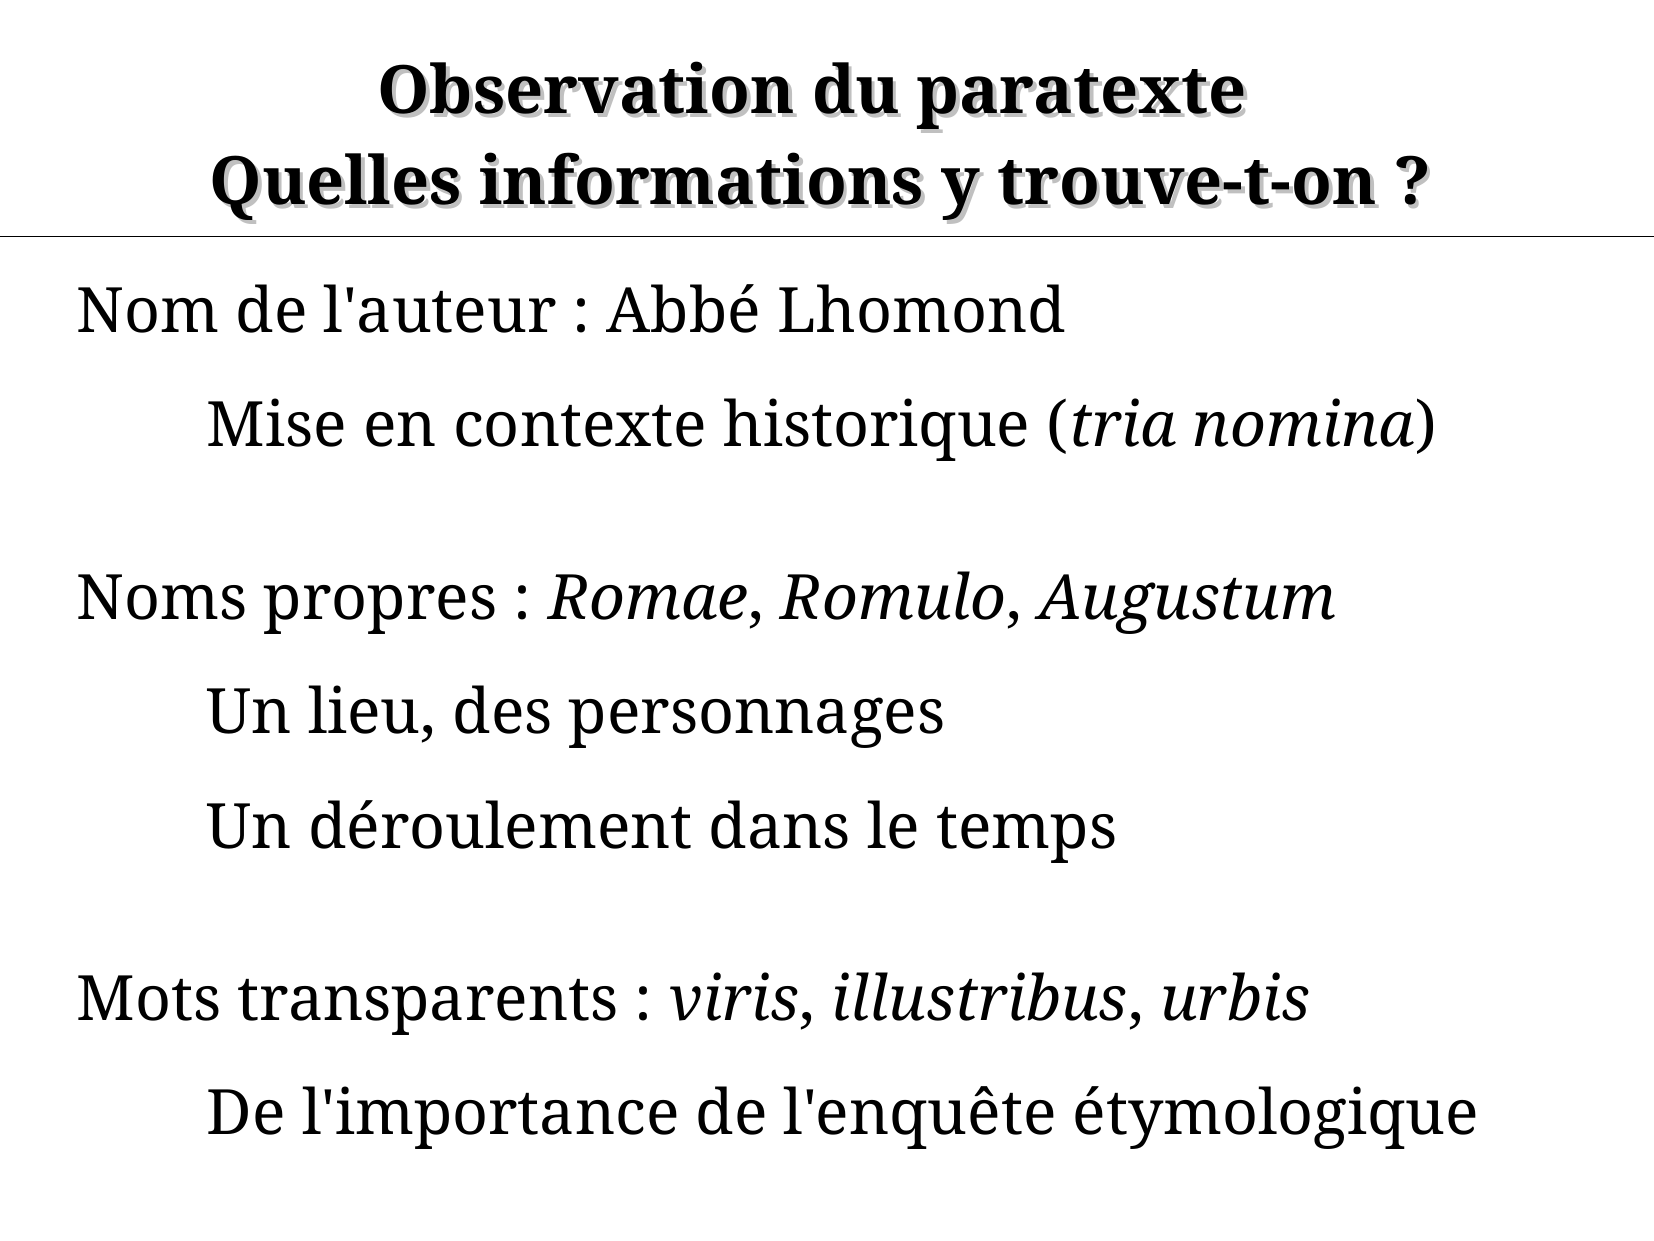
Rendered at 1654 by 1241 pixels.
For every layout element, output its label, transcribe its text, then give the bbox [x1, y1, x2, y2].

title Observation du paratexte Quelles informations y trouve-t-on ? [76, 29, 1565, 236]
list Nom de l'auteur : Abbé Lhomond Mise en contexte historique (tria nomina) Noms propres : Romae, Romulo, Augustum Un lieu, des personnages Un déroulement dans le temps Mots transparents : viris, illustribus, urbis De l'importance de l'enquête étymologique è Déduire : le genre du texte (récit historique) [76, 265, 1565, 1198]
